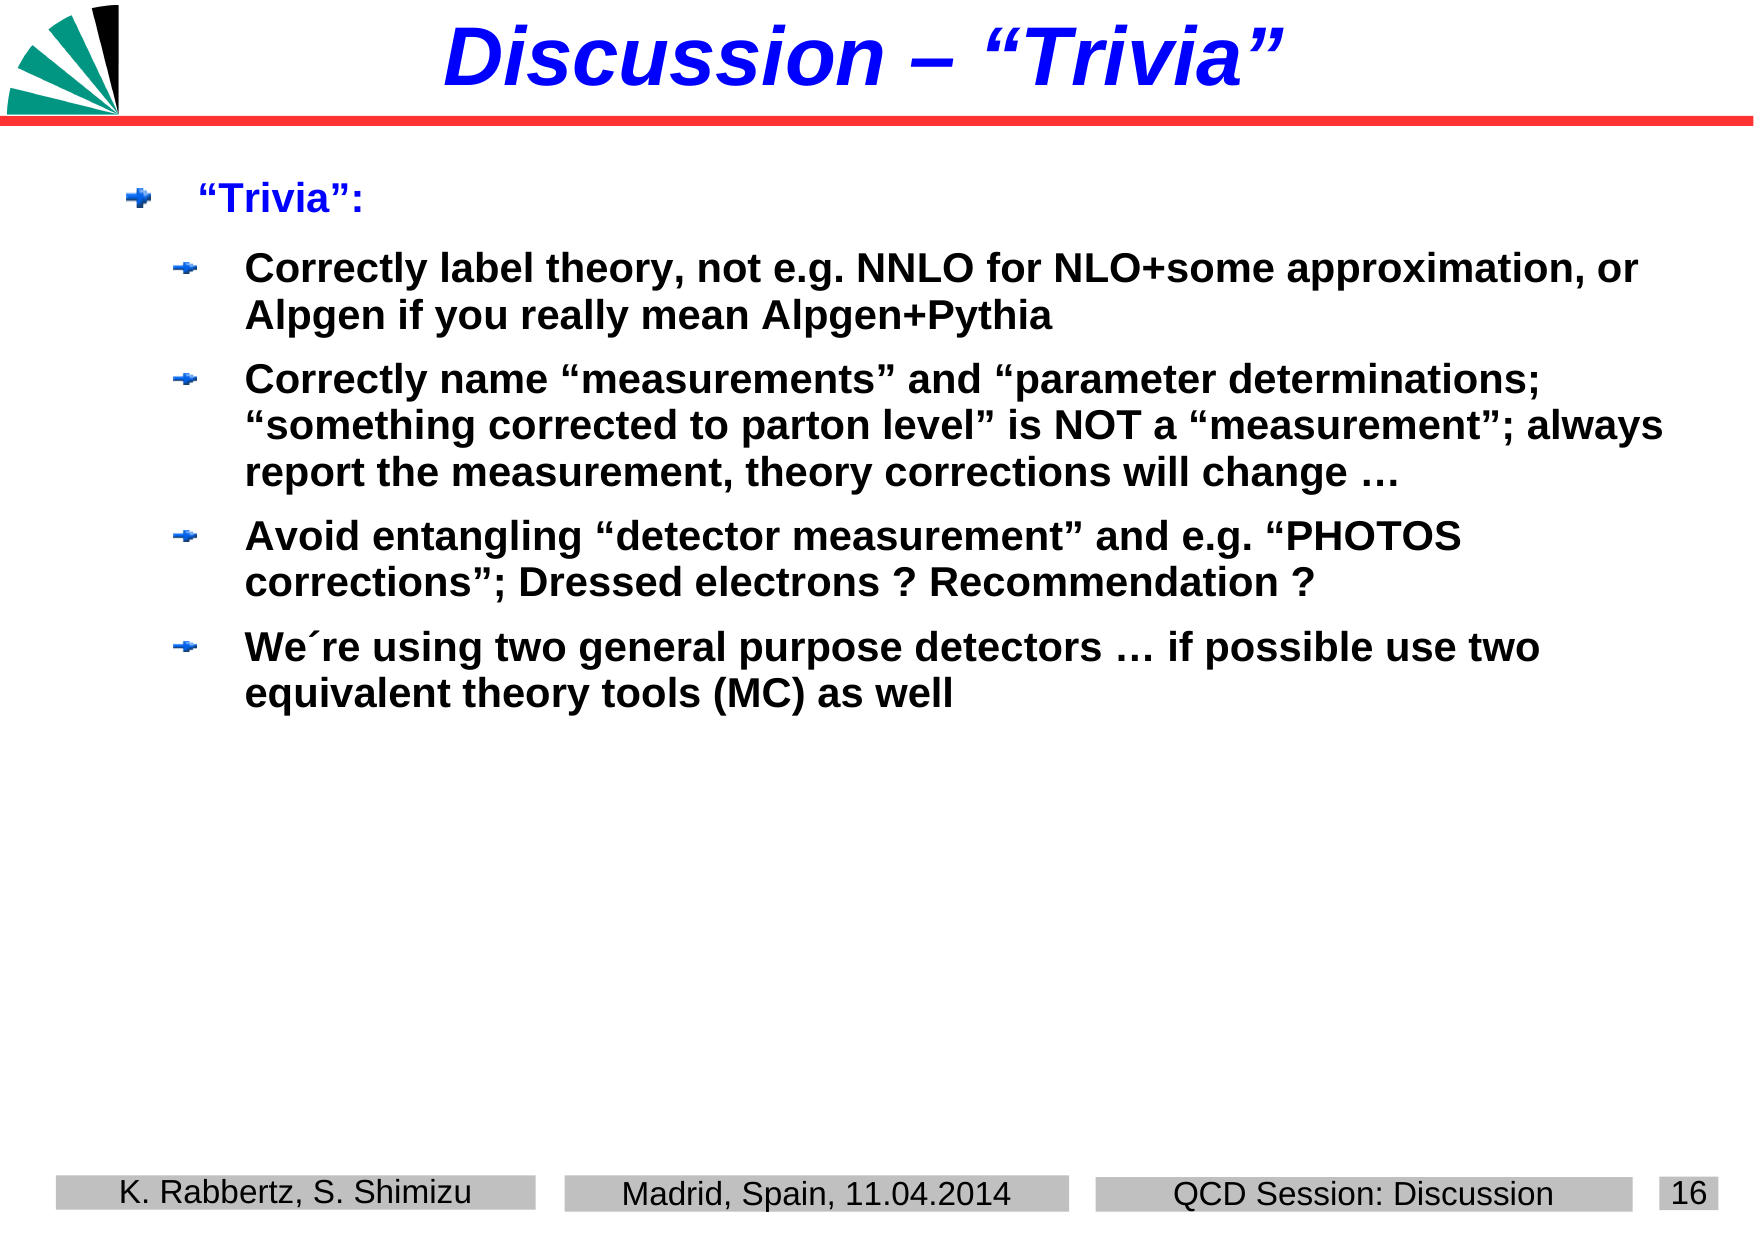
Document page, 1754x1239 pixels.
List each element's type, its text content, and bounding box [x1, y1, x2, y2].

title Discussion – “Trivia” [123, 0, 1606, 114]
picture [7, 5, 119, 116]
list “Trivia”: Correctly label theory, not e.g. NNLO for NLO+some approximation, or Alpgen if you really mean Alpgen+Pythia Correctly name “measurements” and “parameter determinations; “something corrected to parton level” is NOT a “measurement”; always report the measurement, theory corrections will change … Avoid entangling “detector measurement” and e.g. “PHOTOS corrections”; Dressed electrons ? Recommendation ? We´re using two general purpose detectors … if possible use two equivalent theory tools (MC) as well [67, 174, 1684, 971]
